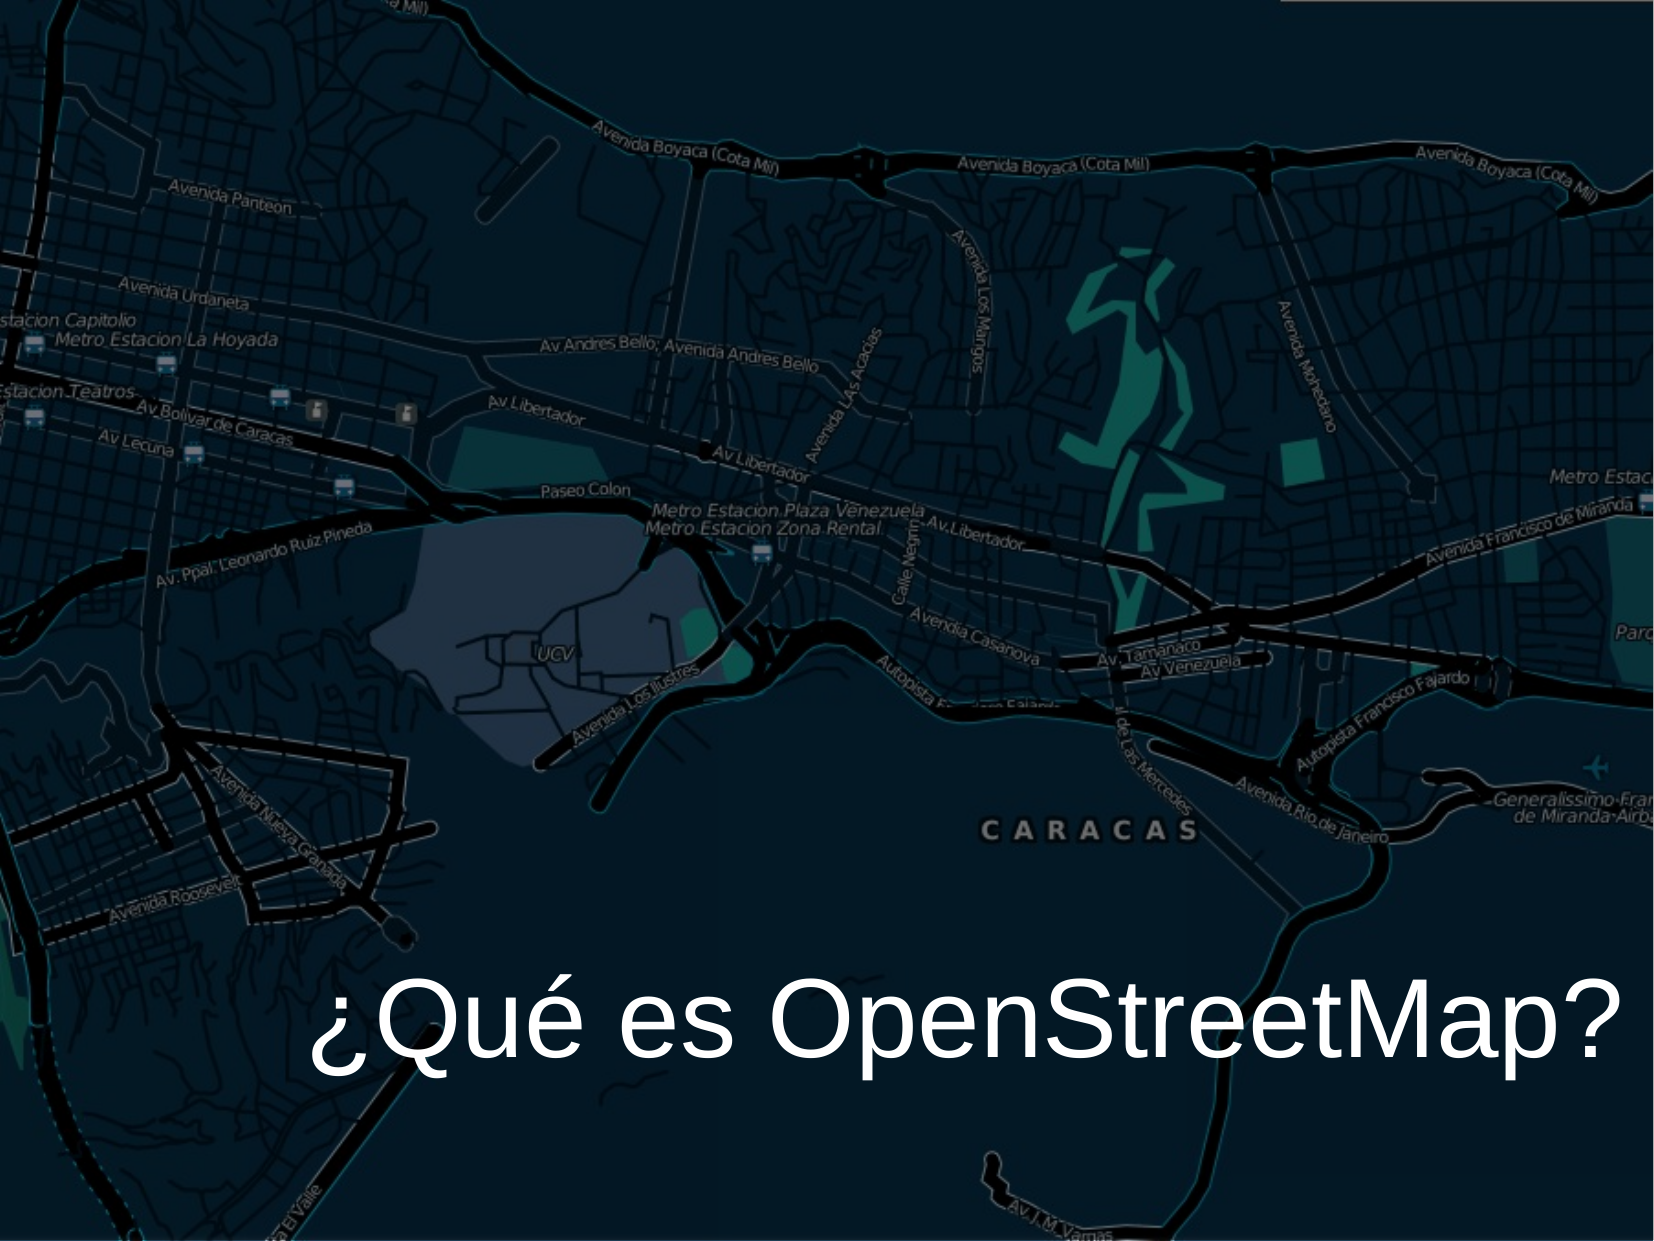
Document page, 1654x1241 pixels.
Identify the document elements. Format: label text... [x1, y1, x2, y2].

title ¿Qué es OpenStreetMap? [59, 915, 1625, 1123]
picture [0, 0, 1653, 1241]
